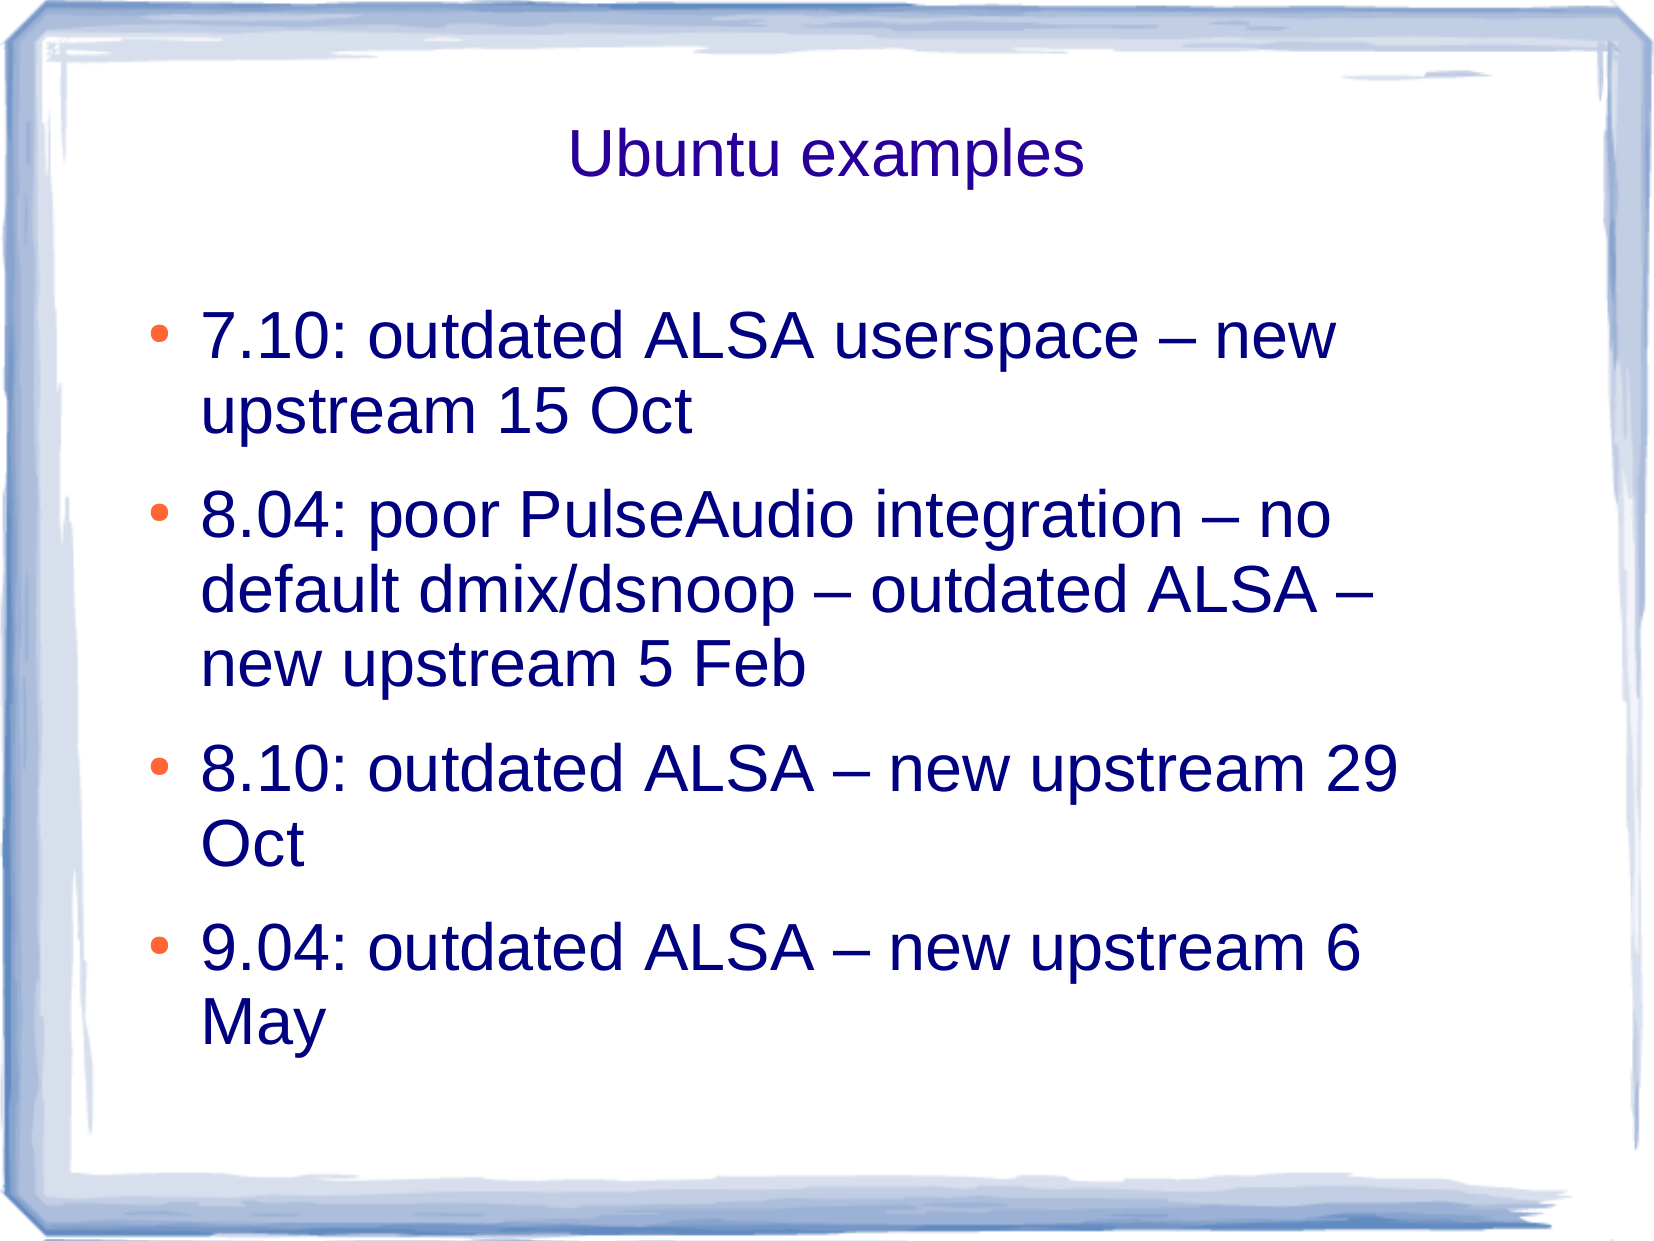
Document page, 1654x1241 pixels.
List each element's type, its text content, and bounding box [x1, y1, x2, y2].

title Ubuntu examples [82, 49, 1571, 257]
picture [0, 0, 1654, 1241]
list 7.10: outdated ALSA userspace – new upstream 15 Oct 8.04: poor PulseAudio integration – no default dmix/dsnoop – outdated ALSA – new upstream 5 Feb 8.10: outdated ALSA – new upstream 29 Oct 9.04: outdated ALSA – new upstream 6 May [129, 297, 1489, 1102]
